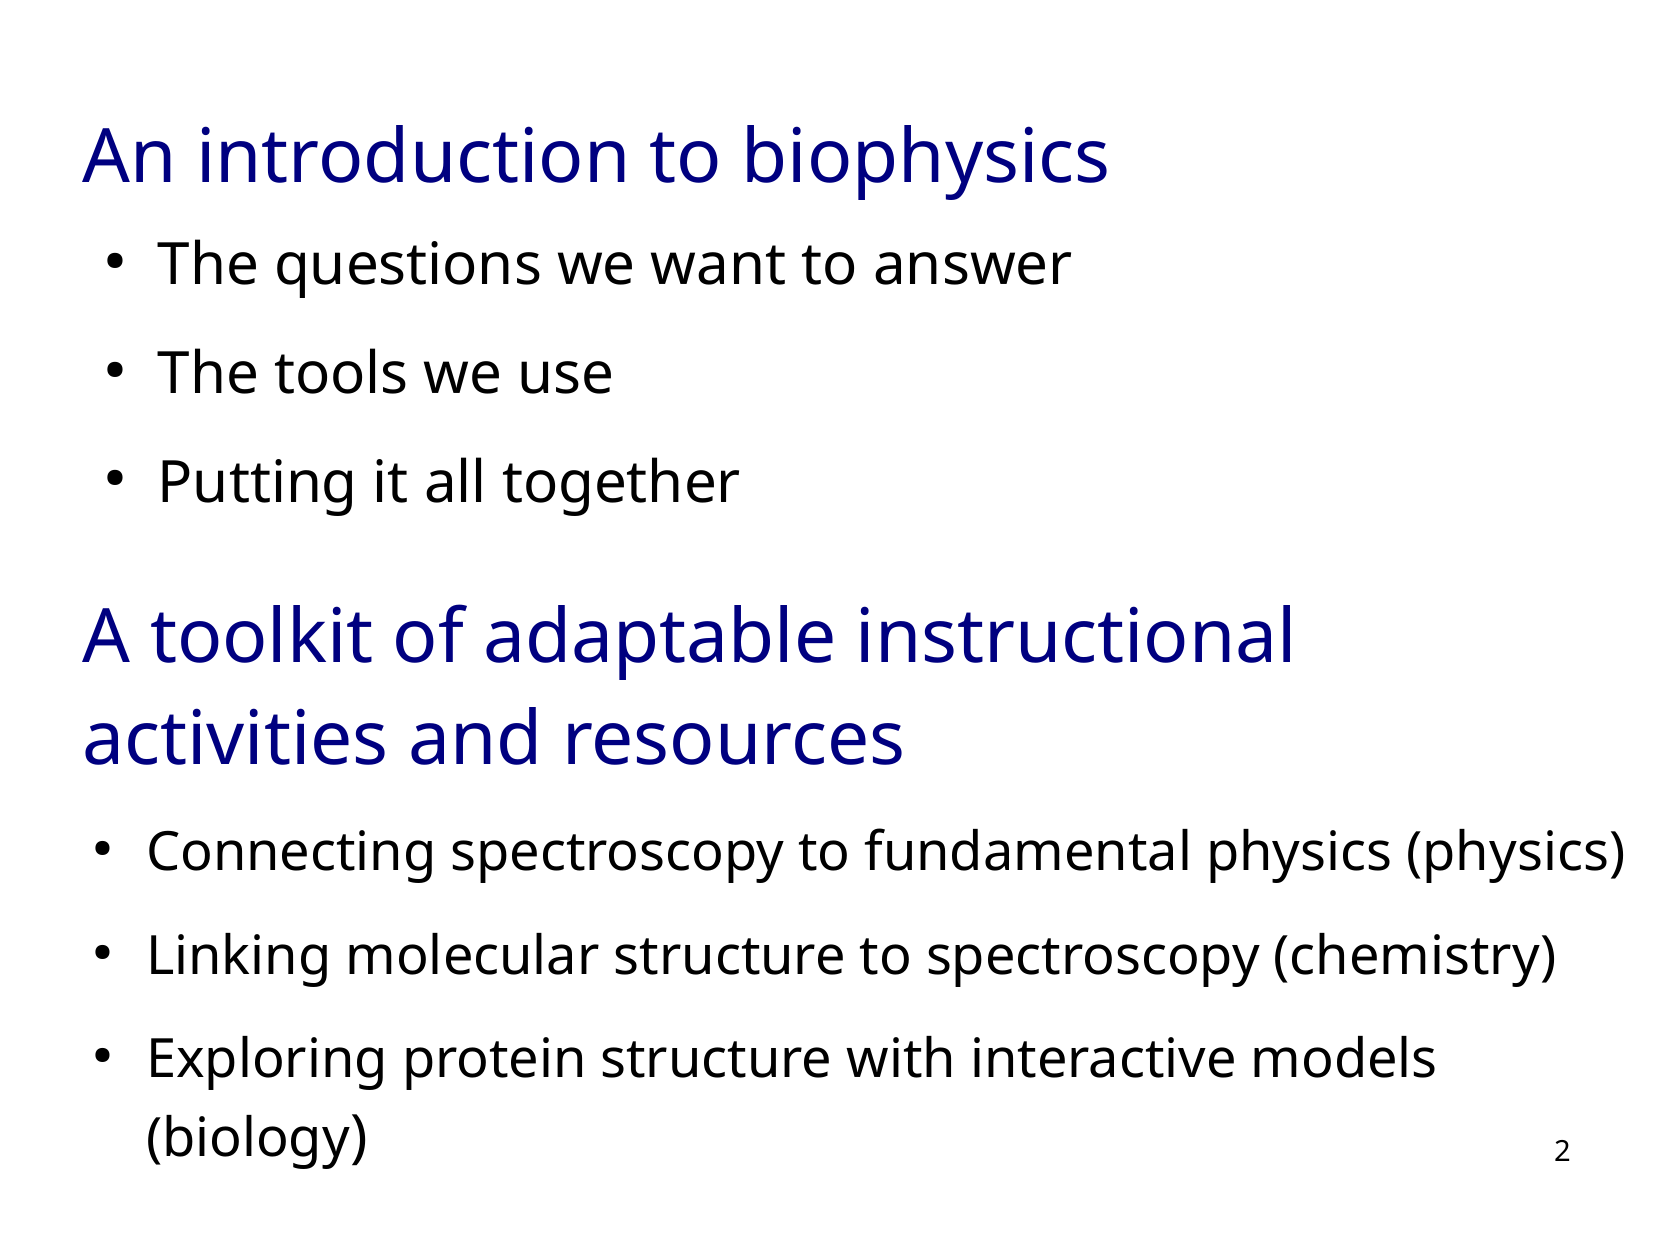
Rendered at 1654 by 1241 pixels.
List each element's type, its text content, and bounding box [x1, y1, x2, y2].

list The questions we want to answer The tools we use Putting it all together [86, 222, 1651, 942]
title A toolkit of adaptable instructional activities and resources [82, 580, 1571, 788]
list Connecting spectroscopy to fundamental physics (physics) Linking molecular structure to spectroscopy (chemistry) Exploring protein structure with interactive models (biology) [75, 812, 1639, 1241]
title An introduction to biophysics [82, 49, 1571, 257]
